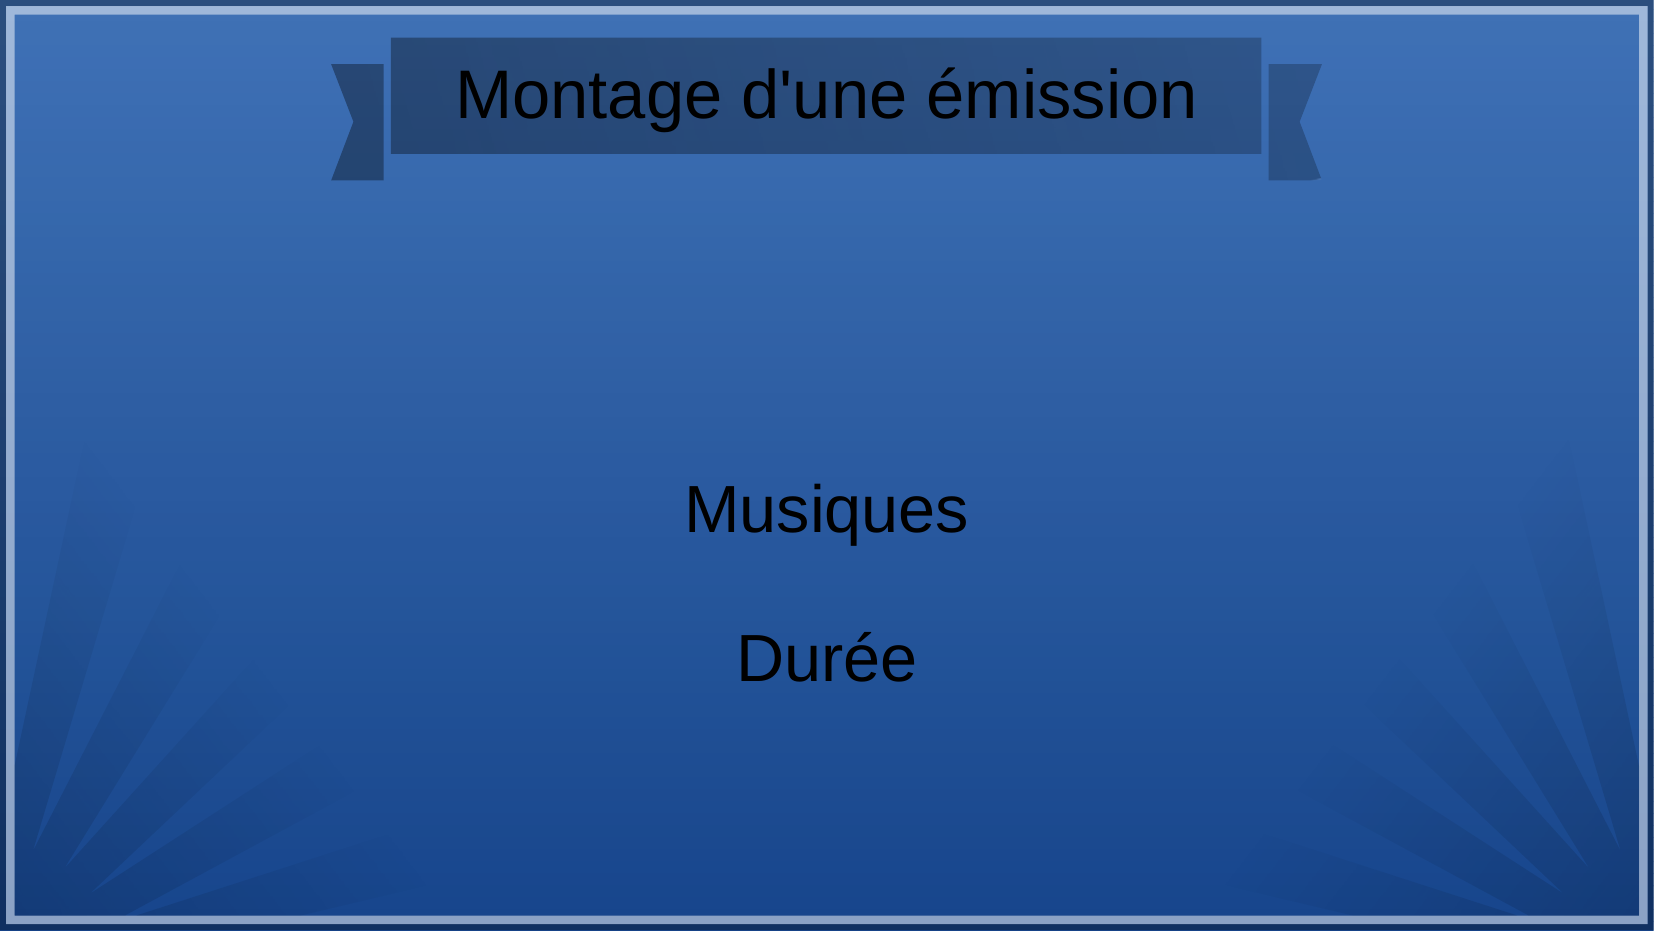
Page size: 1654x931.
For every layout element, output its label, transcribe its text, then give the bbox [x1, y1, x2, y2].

title Montage d'une émission [389, 35, 1264, 154]
subtitle Musiques Durée [82, 224, 1571, 931]
